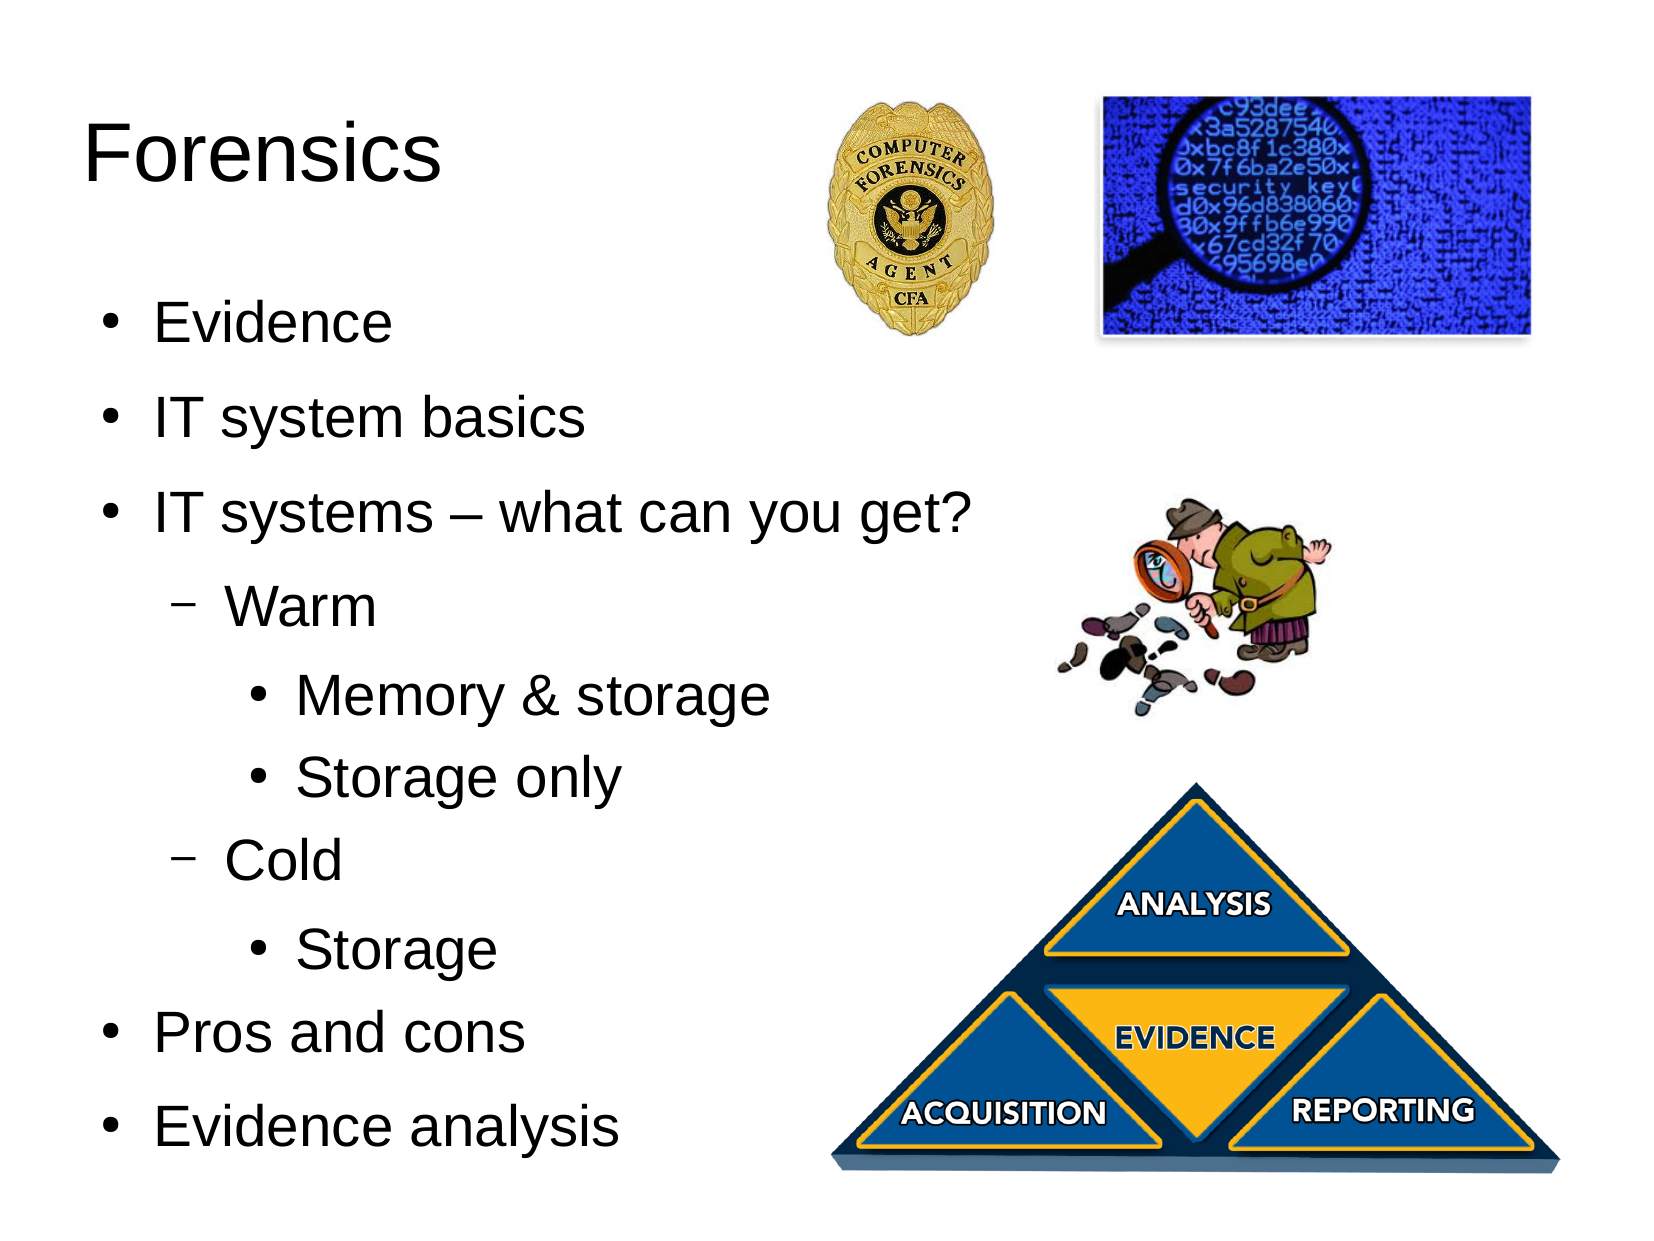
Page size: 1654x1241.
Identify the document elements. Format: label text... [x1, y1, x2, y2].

list Evidence IT system basics IT systems – what can you get? Warm Memory & storage Storage only Cold Storage Pros and cons Evidence analysis [82, 290, 1538, 1182]
picture [803, 767, 1583, 1193]
picture [1094, 92, 1536, 349]
picture [826, 100, 995, 337]
title Forensics [82, 49, 1571, 257]
picture [1054, 484, 1335, 721]
